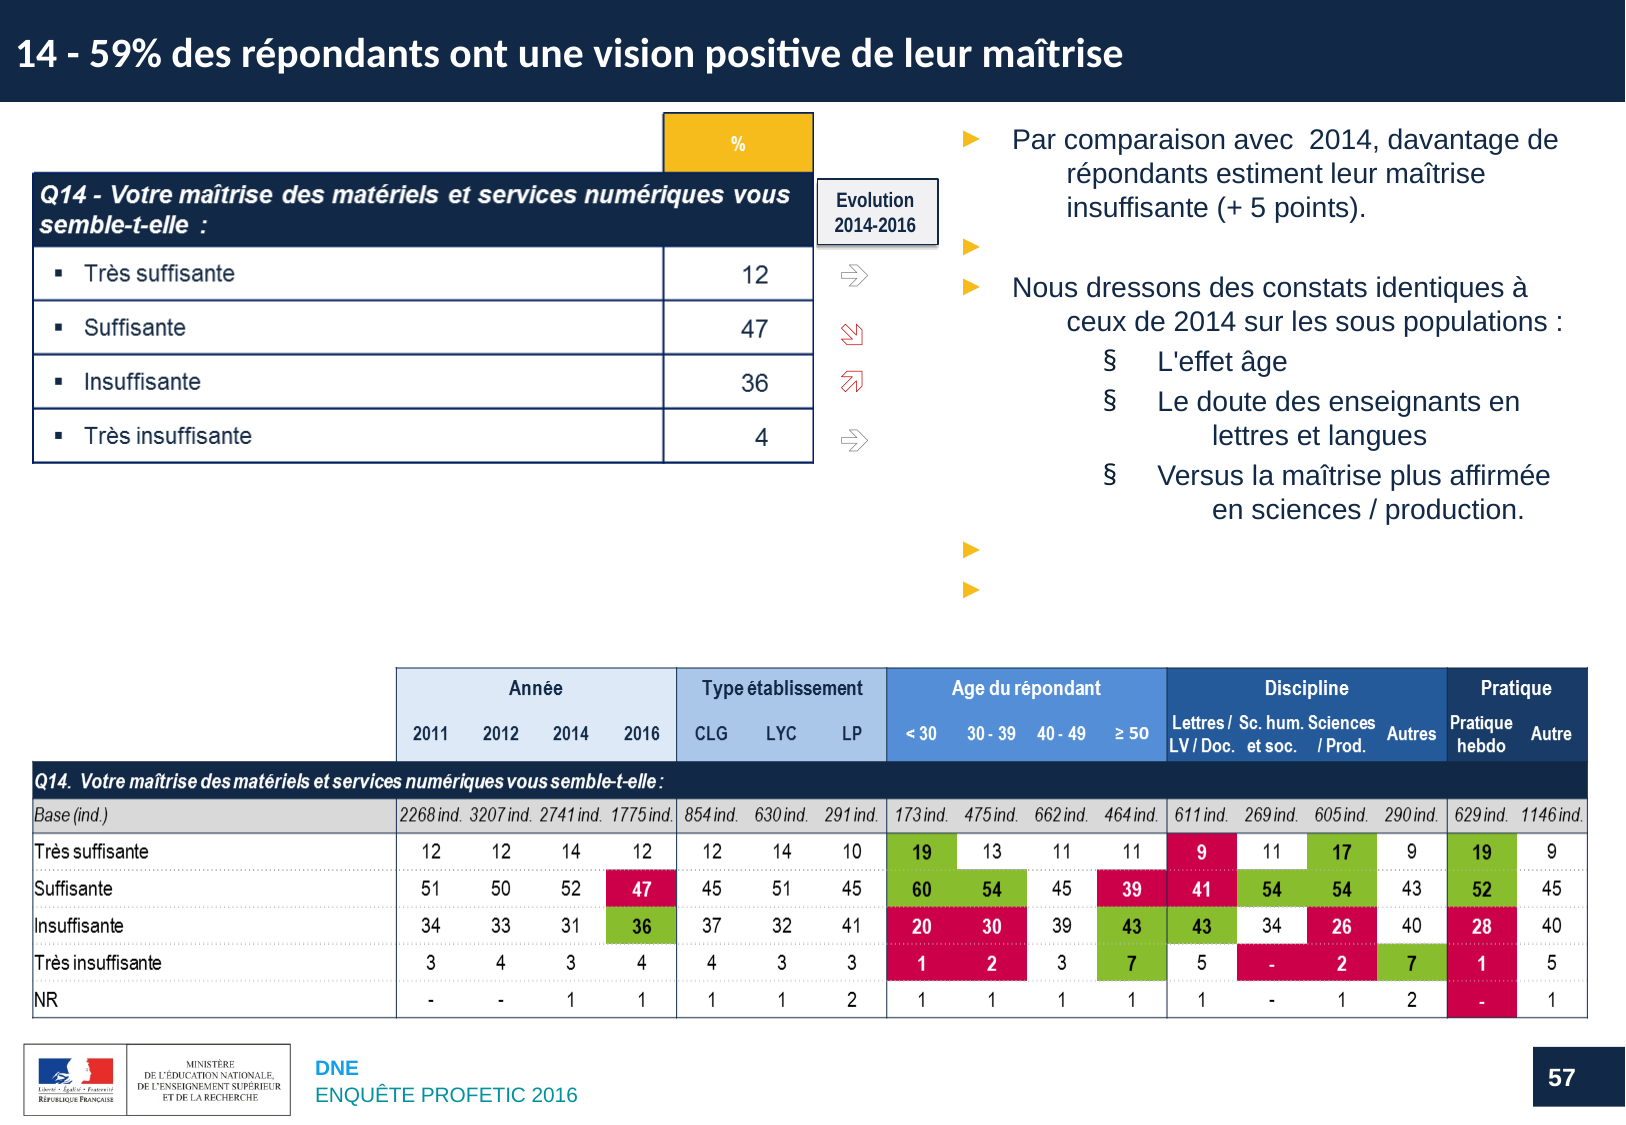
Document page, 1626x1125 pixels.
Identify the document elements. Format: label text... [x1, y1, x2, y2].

text_box Evolution 2014-2016 [817, 178, 939, 245]
picture [32, 112, 814, 467]
text_box  [824, 415, 888, 466]
list Par comparaison avec 2014, davantage de répondants estiment leur maîtrise insuffisante (+ 5 points). Nous dressons des constats identiques à ceux de 2014 sur les sous populations : L'effet âge Le doute des enseignants en lettres et langues Versus la maîtrise plus affirmée en sciences / production. [942, 113, 1593, 563]
title 14 - 59% des répondants ont une vision positive de leur maîtrise [0, 0, 1625, 102]
text_box  [824, 356, 882, 407]
text_box  [824, 250, 888, 301]
picture [32, 667, 1588, 1055]
text_box  [824, 308, 882, 356]
text_box 57 [1533, 1046, 1625, 1107]
